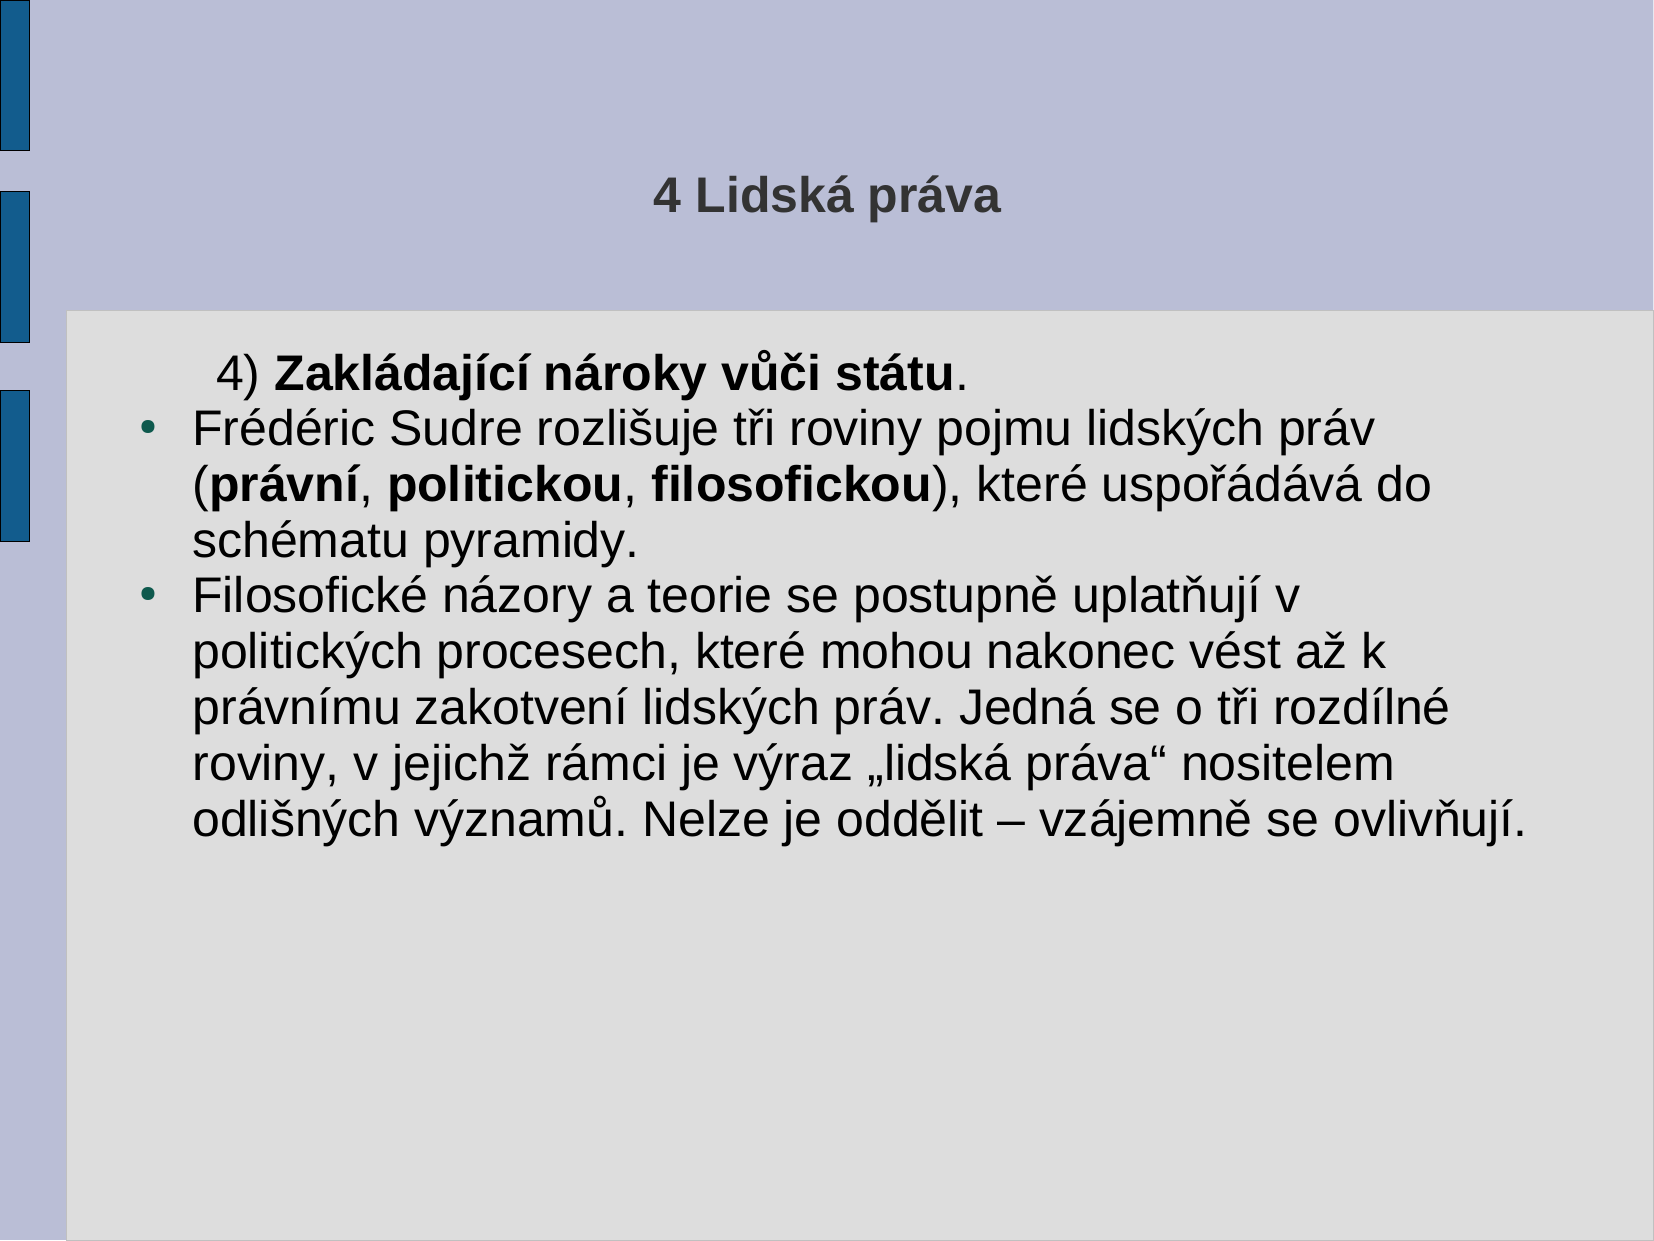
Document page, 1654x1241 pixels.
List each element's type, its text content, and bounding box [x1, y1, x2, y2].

list 4) Zakládající nároky vůči státu. Frédéric Sudre rozlišuje tři roviny pojmu lidských práv (právní, politickou, filosofickou), které uspořádává do schématu pyramidy. Filosofické názory a teorie se postupně uplatňují v politických procesech, které mohou nakonec vést až k právnímu zakotvení lidských práv. Jedná se o tři rozdílné roviny, v jejichž rámci je výraz „lidská práva“ nositelem odlišných významů. Nelze je oddělit – vzájemně se ovlivňují. [121, 344, 1534, 1127]
title 4 Lidská práva [121, 91, 1534, 299]
